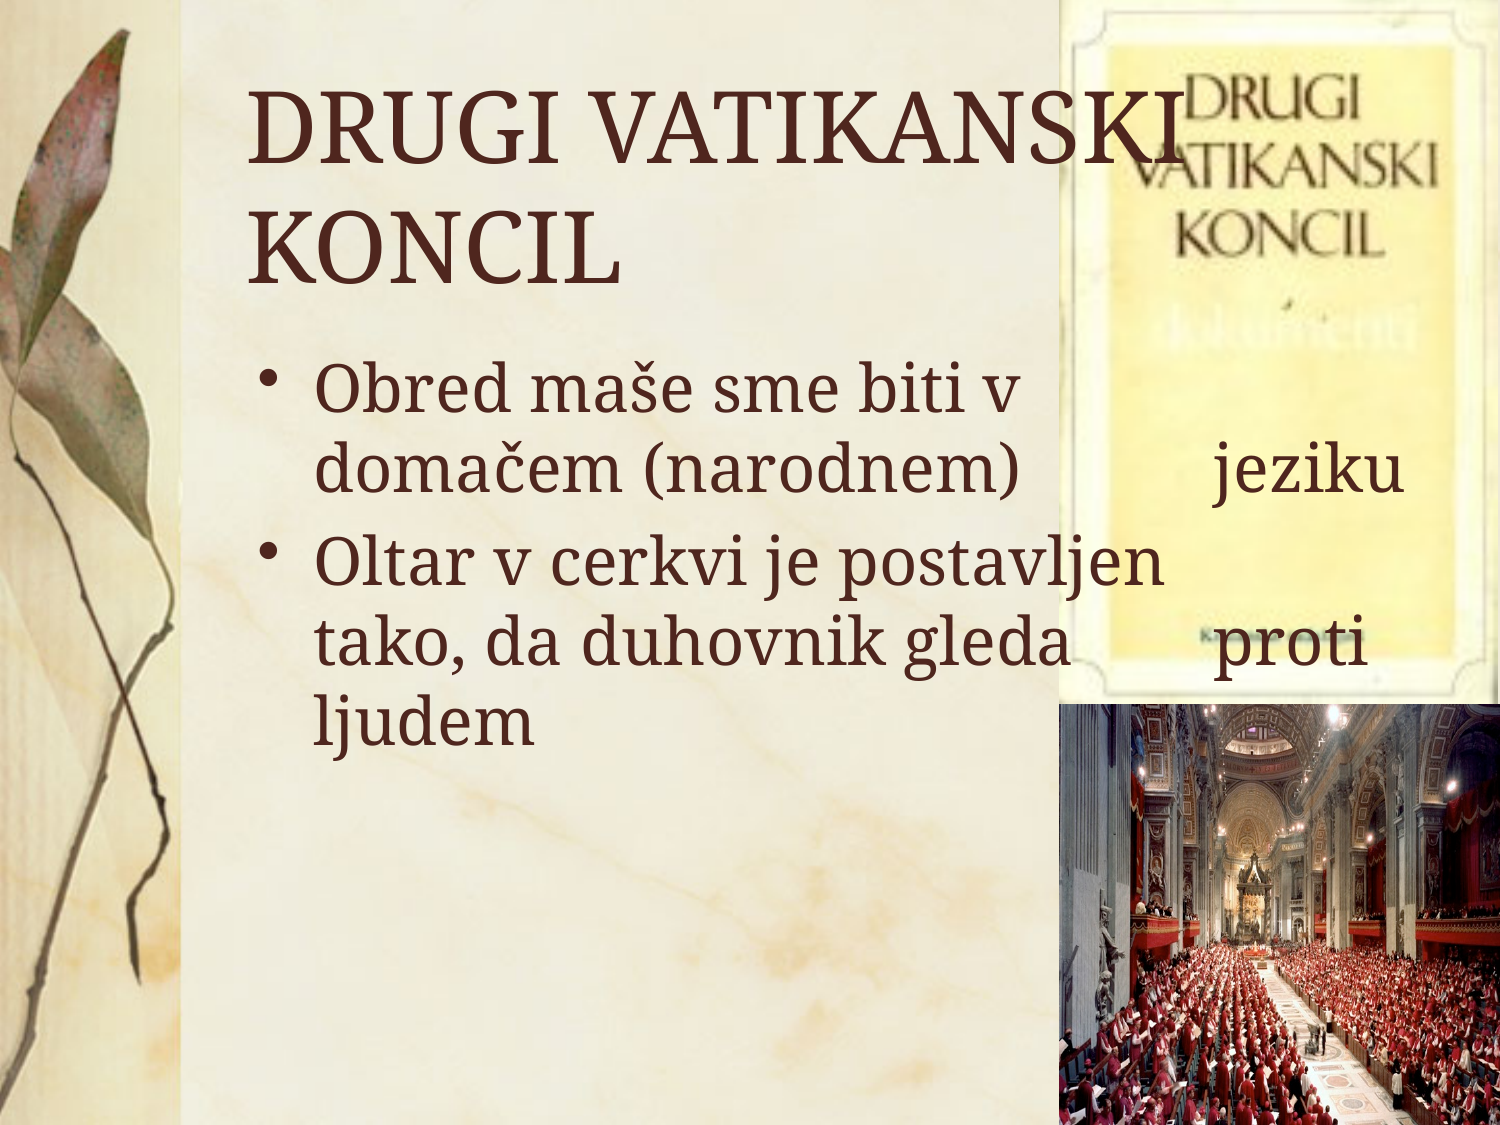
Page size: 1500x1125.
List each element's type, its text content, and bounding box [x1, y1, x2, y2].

picture [0, 0, 1500, 1125]
list Obred maše sme biti v domačem (narodnem) jeziku Oltar v cerkvi je postavljen tako, da duhovnik gleda proti ljudem [242, 338, 1430, 1081]
title DRUGI VATIKANSKI KONCIL [230, 90, 1431, 278]
